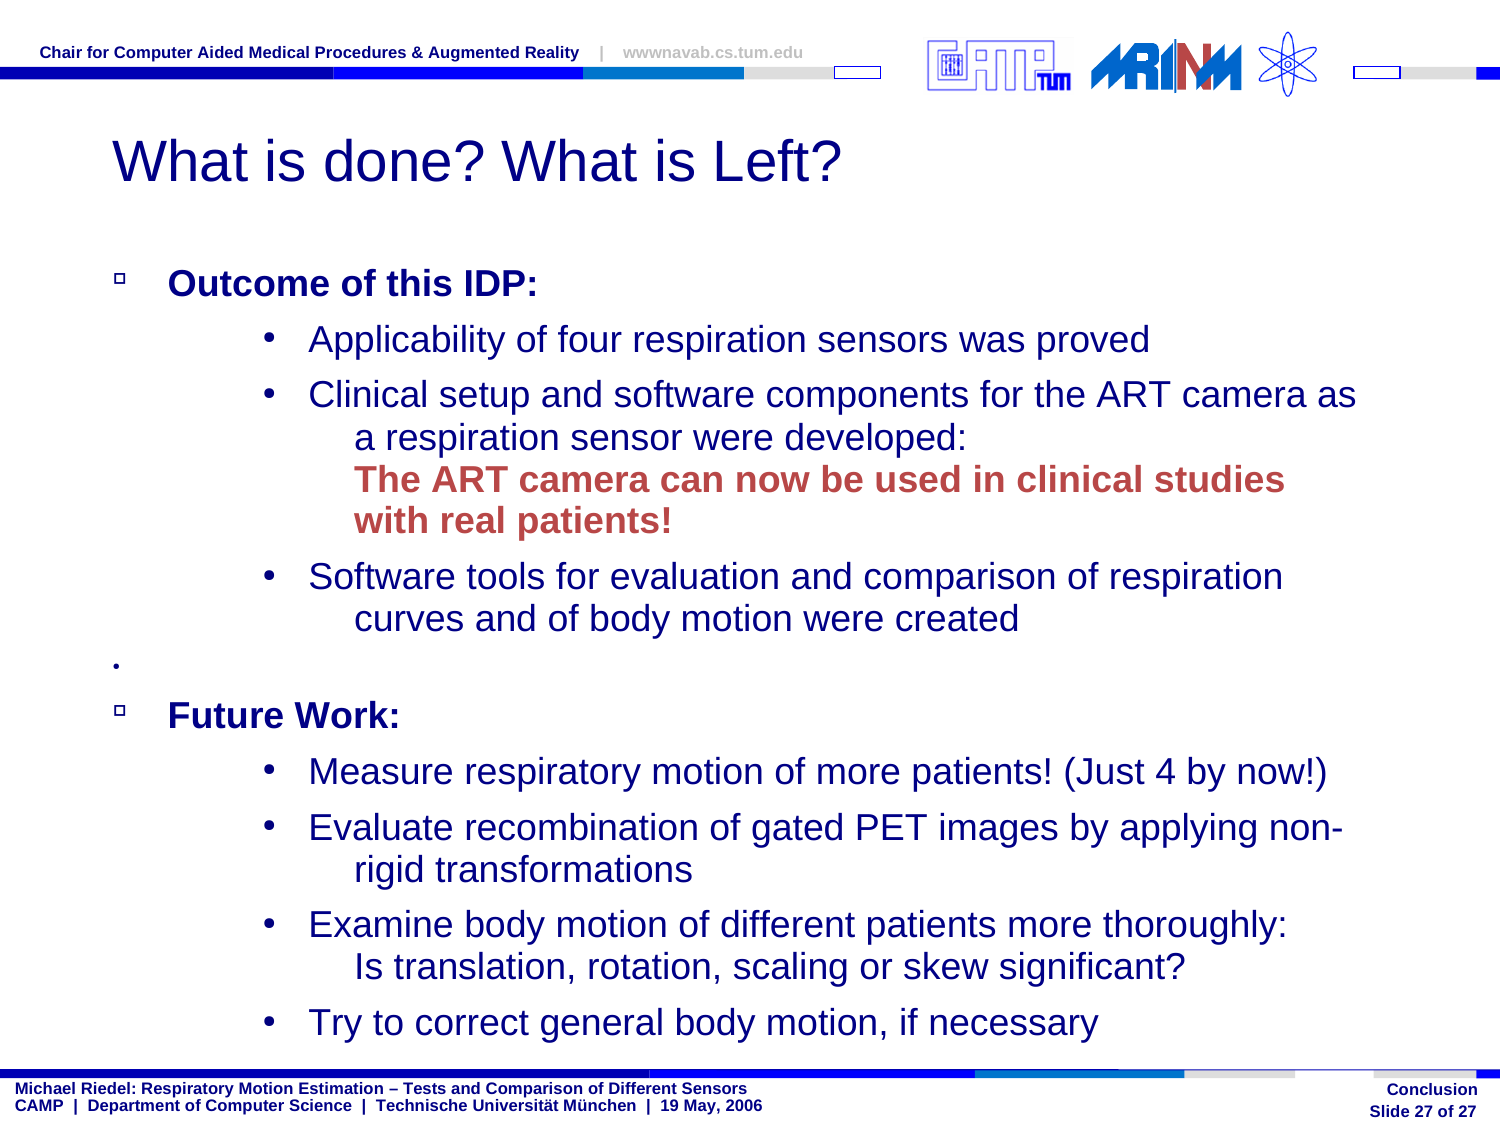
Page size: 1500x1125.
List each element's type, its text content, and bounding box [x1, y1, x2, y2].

list Outcome of this IDP: Applicability of four respiration sensors was proved Clinical setup and software components for the ART camera as a respiration sensor were developed: The ART camera can now be used in clinical studies with real patients! Software tools for evaluation and comparison of respiration curves and of body motion were created Future Work: Measure respiratory motion of more patients! (Just 4 by now!) Evaluate recombination of gated PET images by applying non-rigid transformations Examine body motion of different patients more thoroughly: Is translation, rotation, scaling or skew significant? Try to correct general body motion, if necessary [112, 262, 1387, 1044]
picture [923, 37, 1074, 95]
text_box Conclusion [1372, 1073, 1493, 1107]
title What is done? What is Left? [112, 112, 1387, 262]
picture [1258, 31, 1317, 97]
